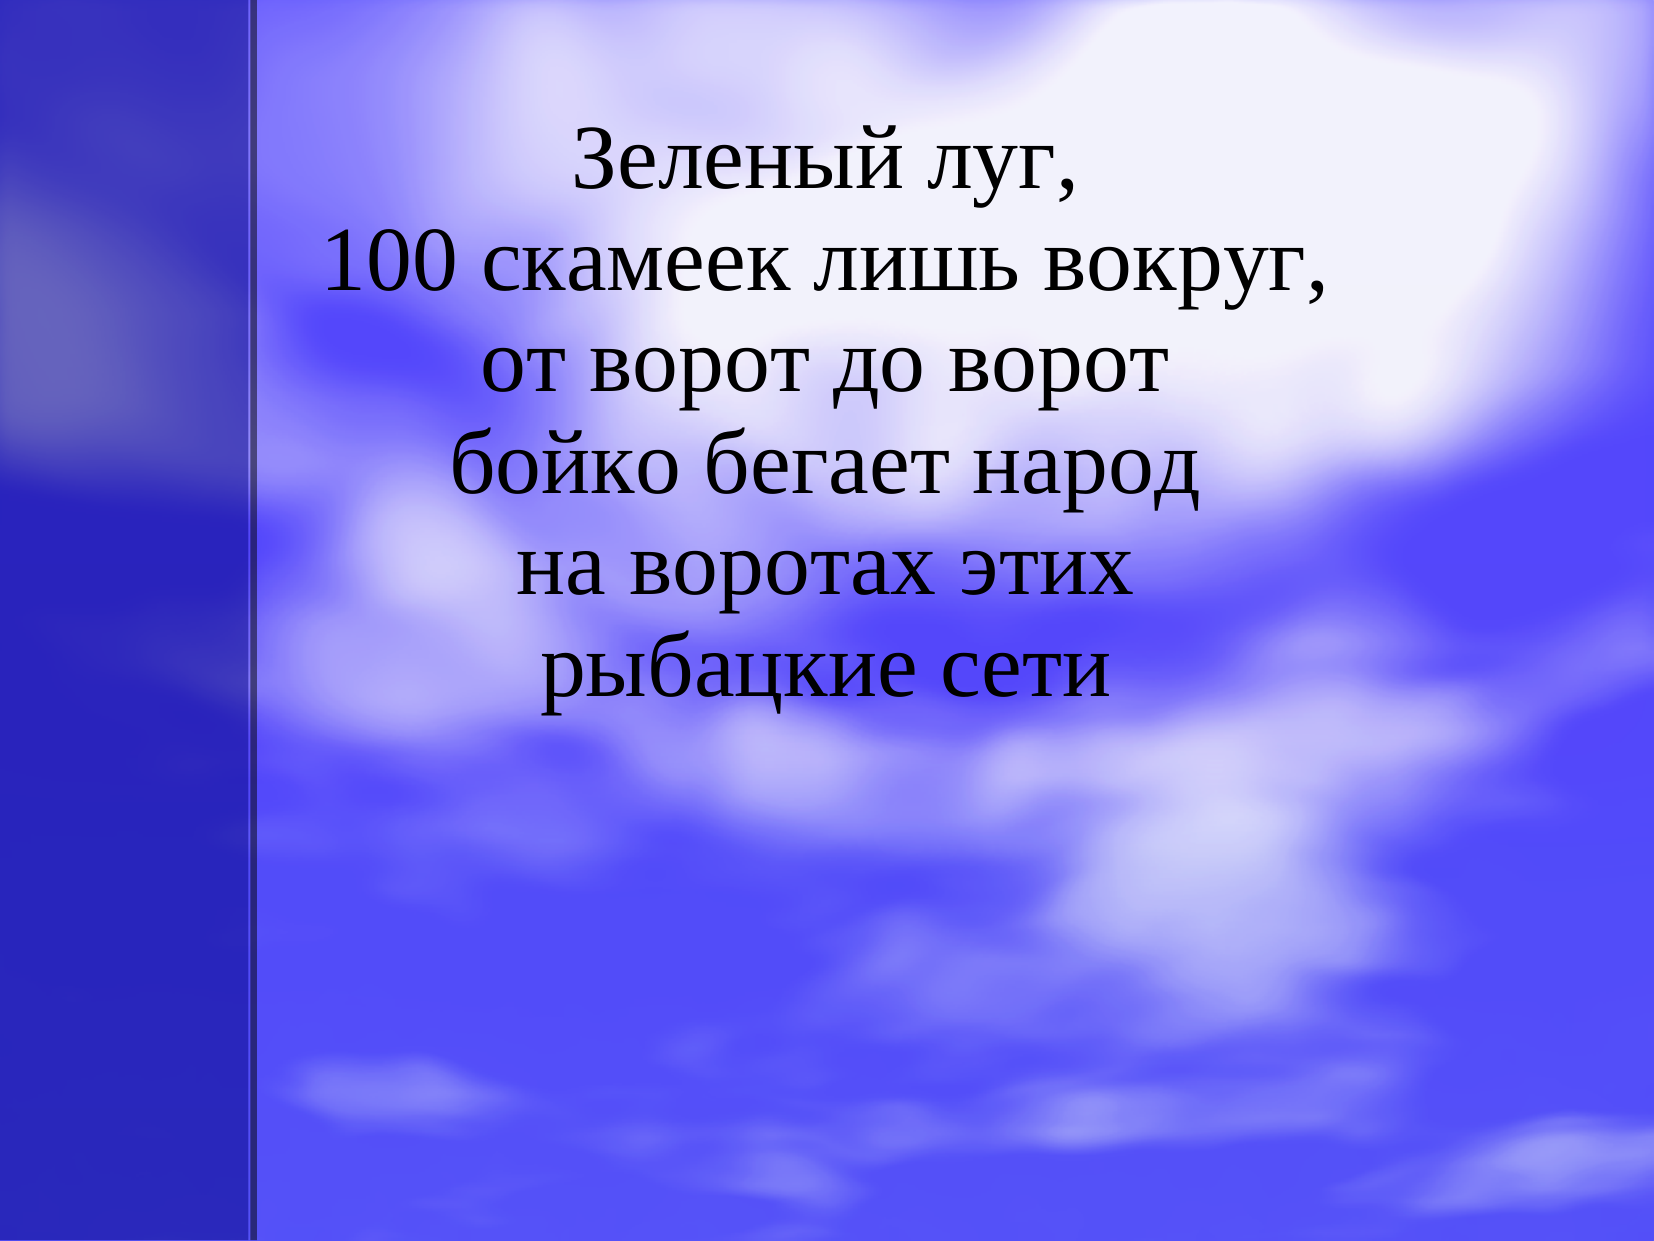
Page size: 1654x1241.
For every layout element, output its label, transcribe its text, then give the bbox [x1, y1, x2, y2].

title Зеленый луг, 100 скамеек лишь вокруг, от ворот до ворот бойко бегает народ на воротах этих рыбацкие сети [119, 0, 1533, 717]
